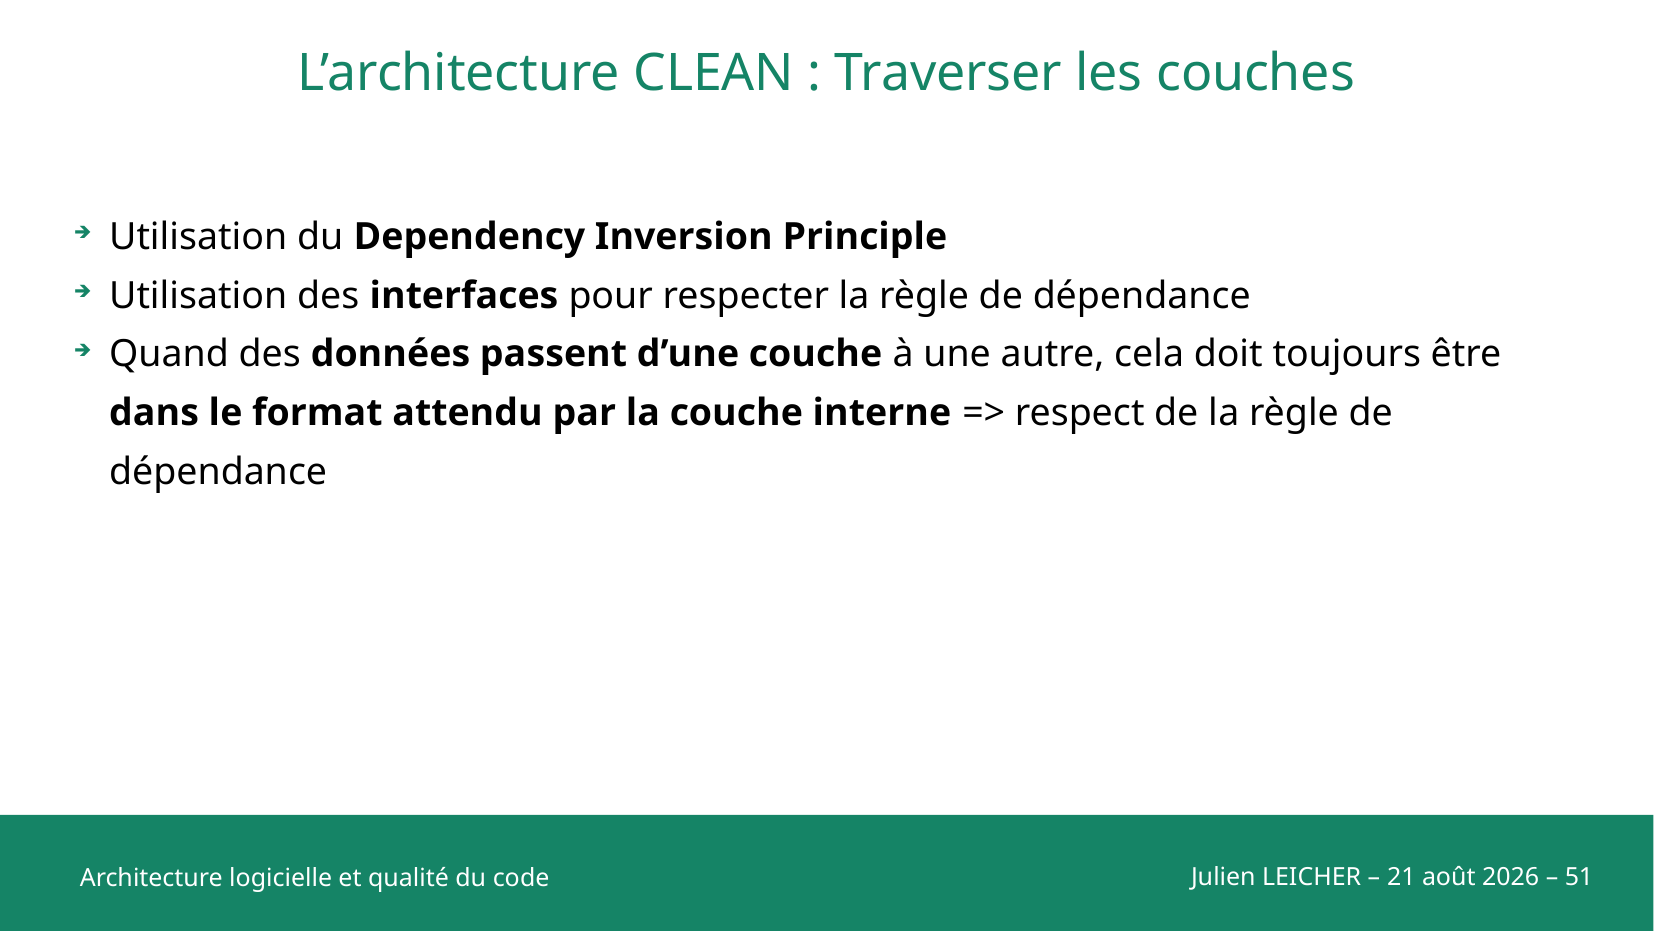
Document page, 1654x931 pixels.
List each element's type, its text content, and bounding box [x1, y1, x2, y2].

text_box L’architecture CLEAN : Traverser les couches [0, 27, 1654, 113]
text_box Utilisation du Dependency Inversion Principle Utilisation des interfaces pour respecter la règle de dépendance Quand des données passent d’une couche à une autre, cela doit toujours être dans le format attendu par la couche interne => respect de la règle de dépendance [59, 194, 1595, 678]
text_box Julien LEICHER – 22 mars 2022 – <number> [0, 814, 1654, 931]
text_box Architecture logicielle et qualité du code [64, 852, 798, 898]
